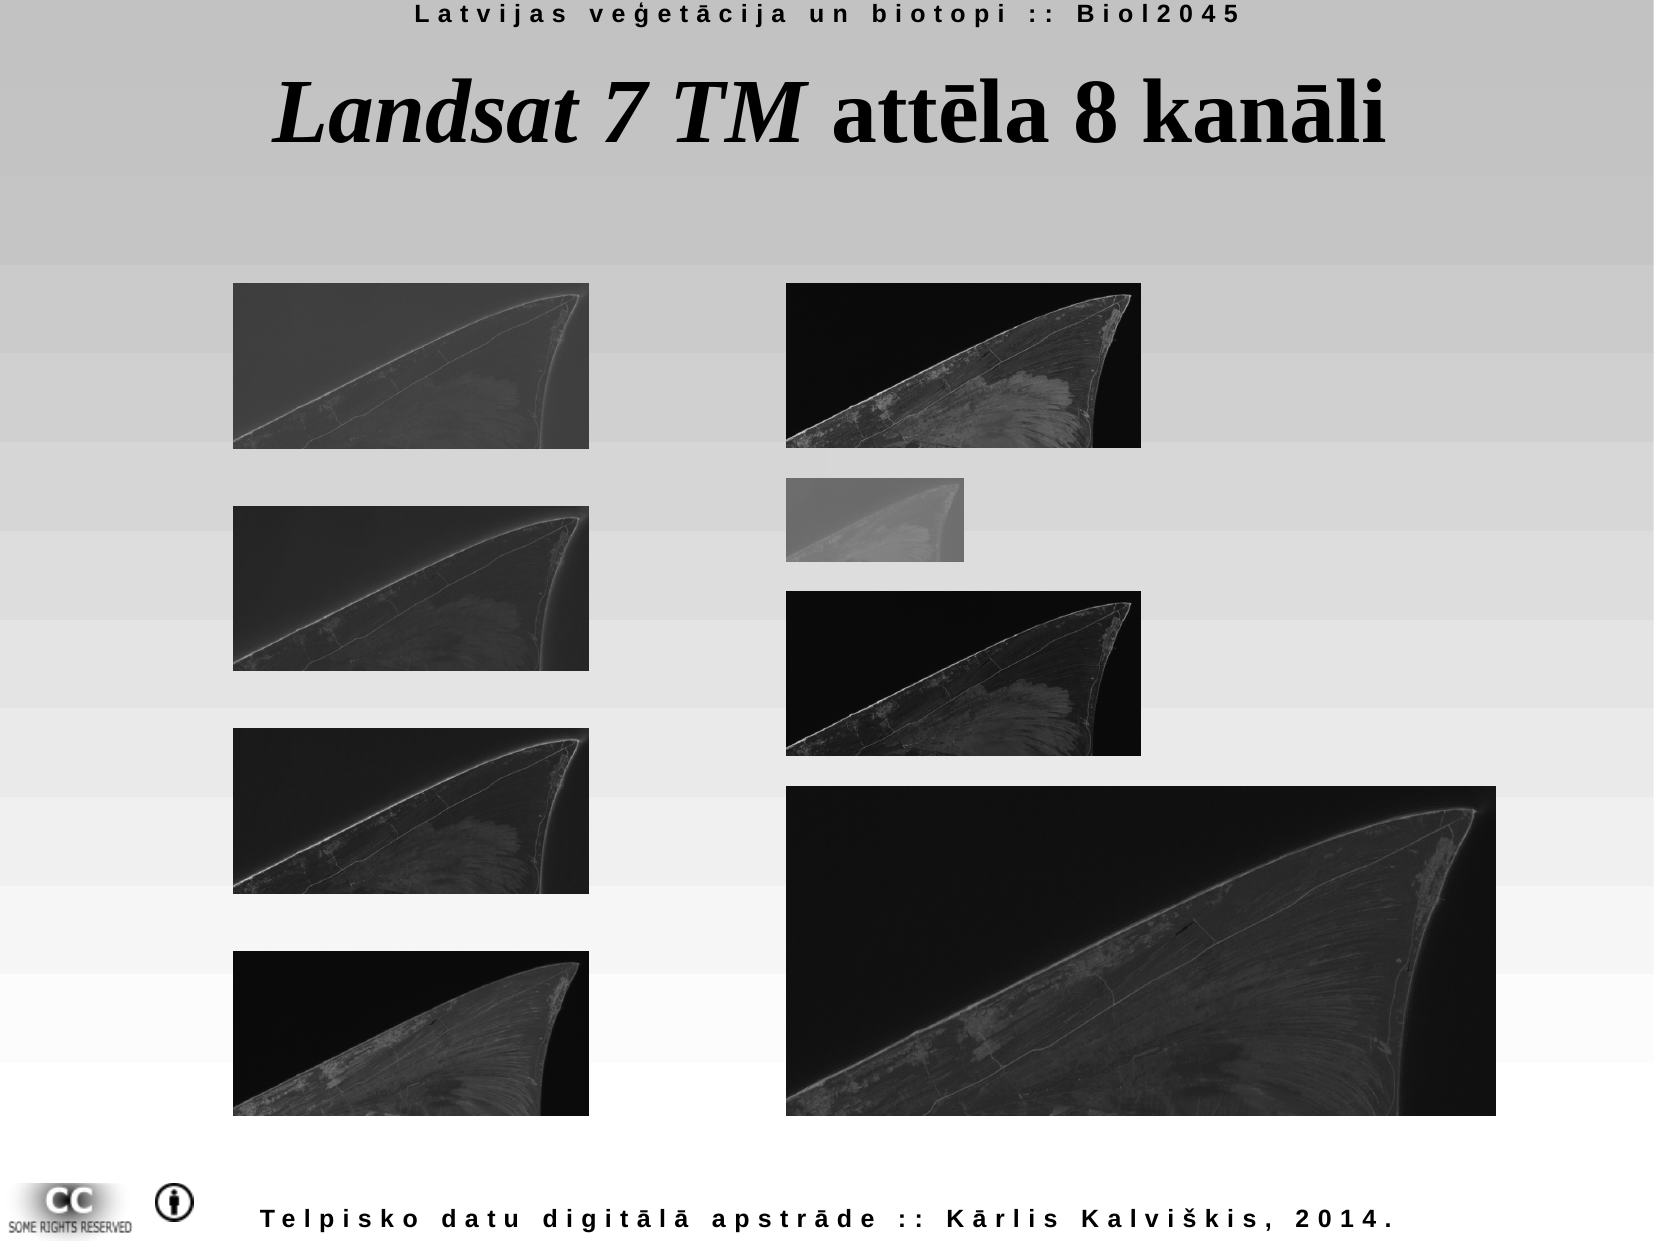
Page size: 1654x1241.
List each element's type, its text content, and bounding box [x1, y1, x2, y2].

picture [0, 0, 1654, 1241]
title Landsat 7 TM attēla 8 kanāli [34, 61, 1626, 296]
